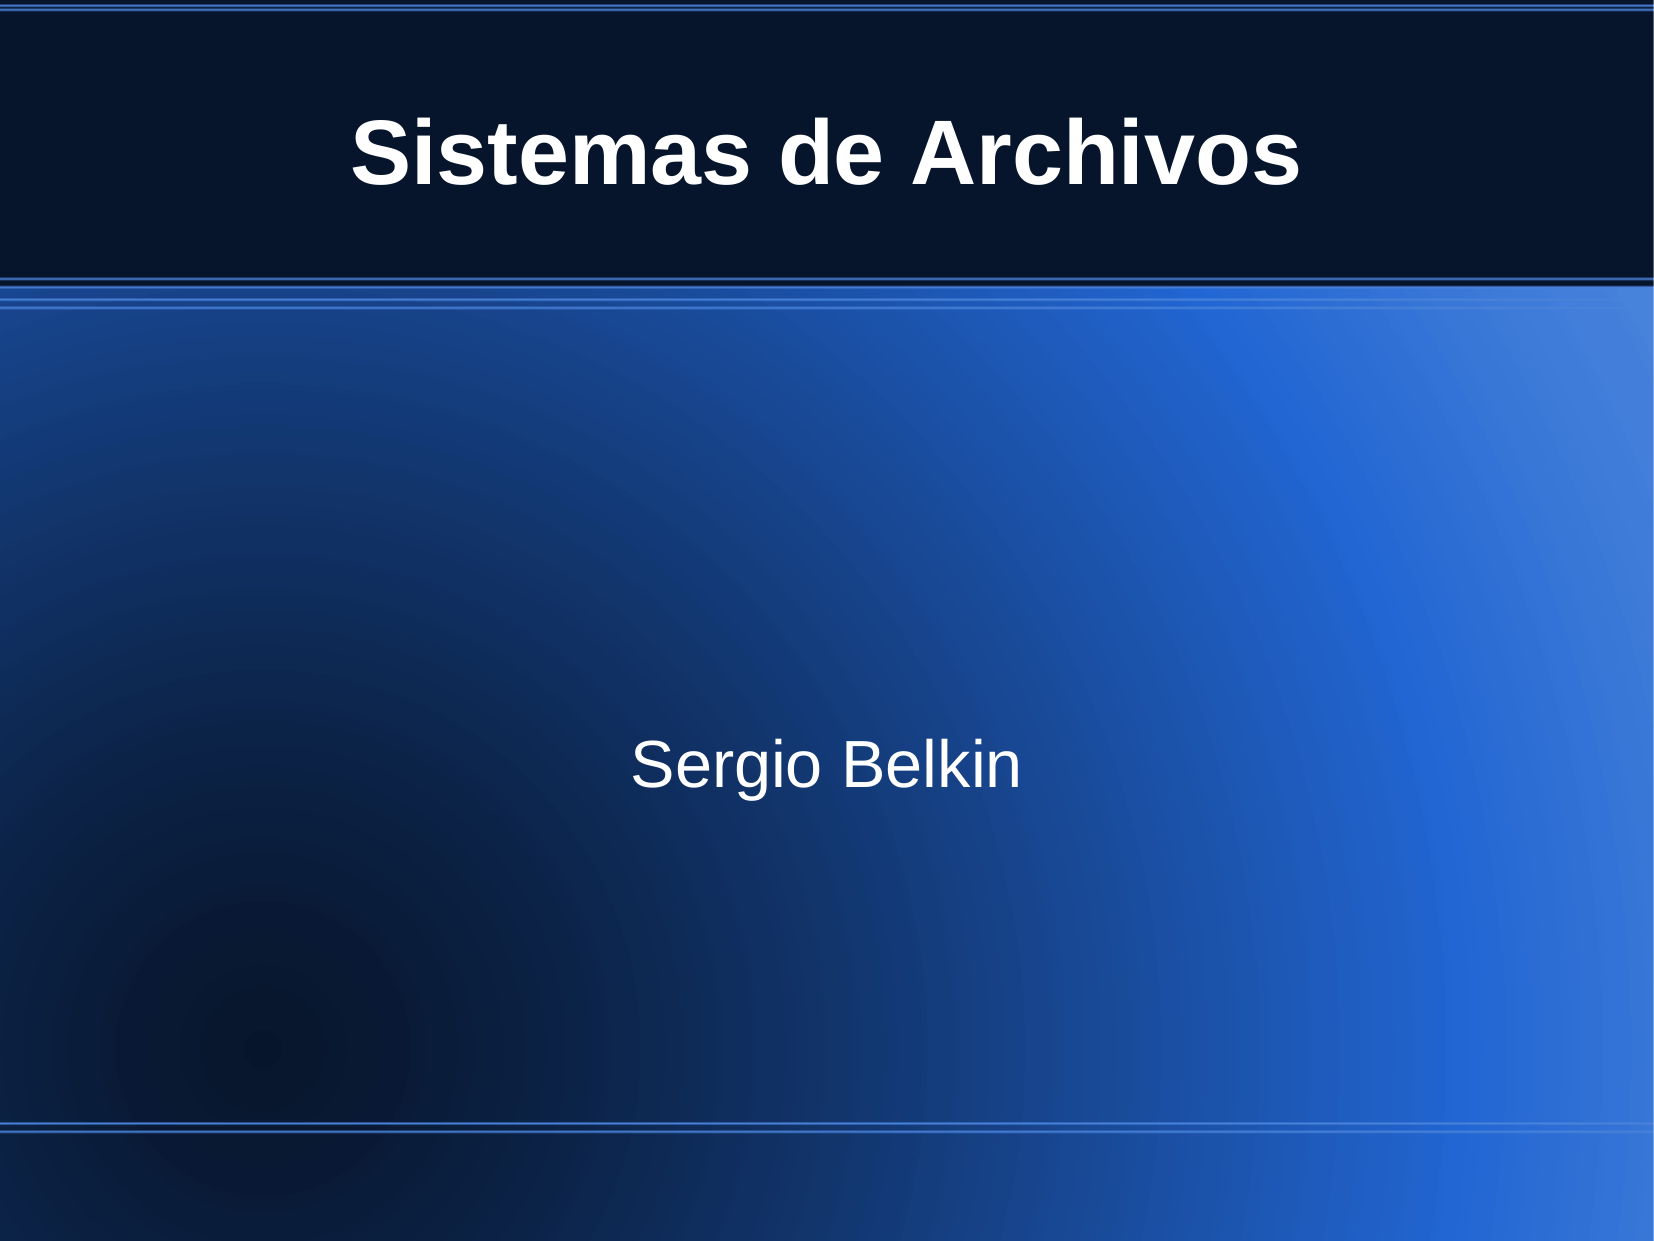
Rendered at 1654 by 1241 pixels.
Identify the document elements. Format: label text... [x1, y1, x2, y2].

picture [0, 0, 1654, 1241]
subtitle Sergio Belkin [82, 362, 1571, 1167]
title Sistemas de Archivos [82, 56, 1571, 250]
